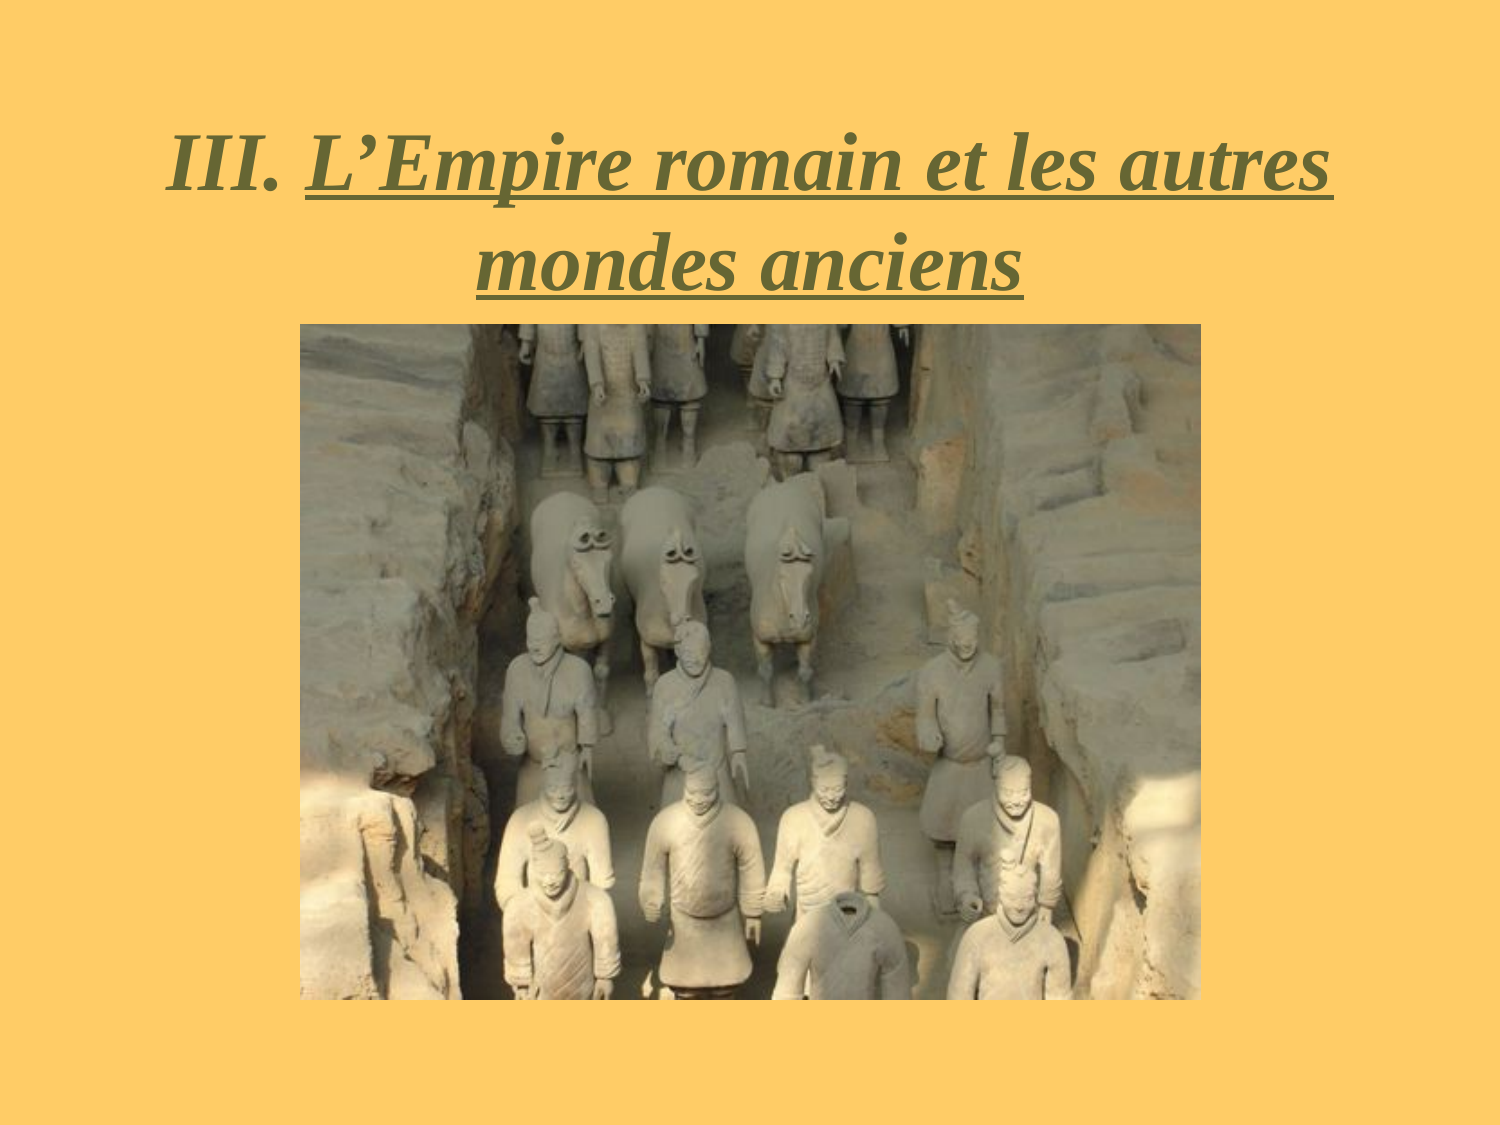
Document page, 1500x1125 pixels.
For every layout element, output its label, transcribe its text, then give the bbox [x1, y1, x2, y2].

text_box III. L’Empire romain et les autres mondes anciens [112, 99, 1388, 288]
picture [300, 324, 1201, 1000]
